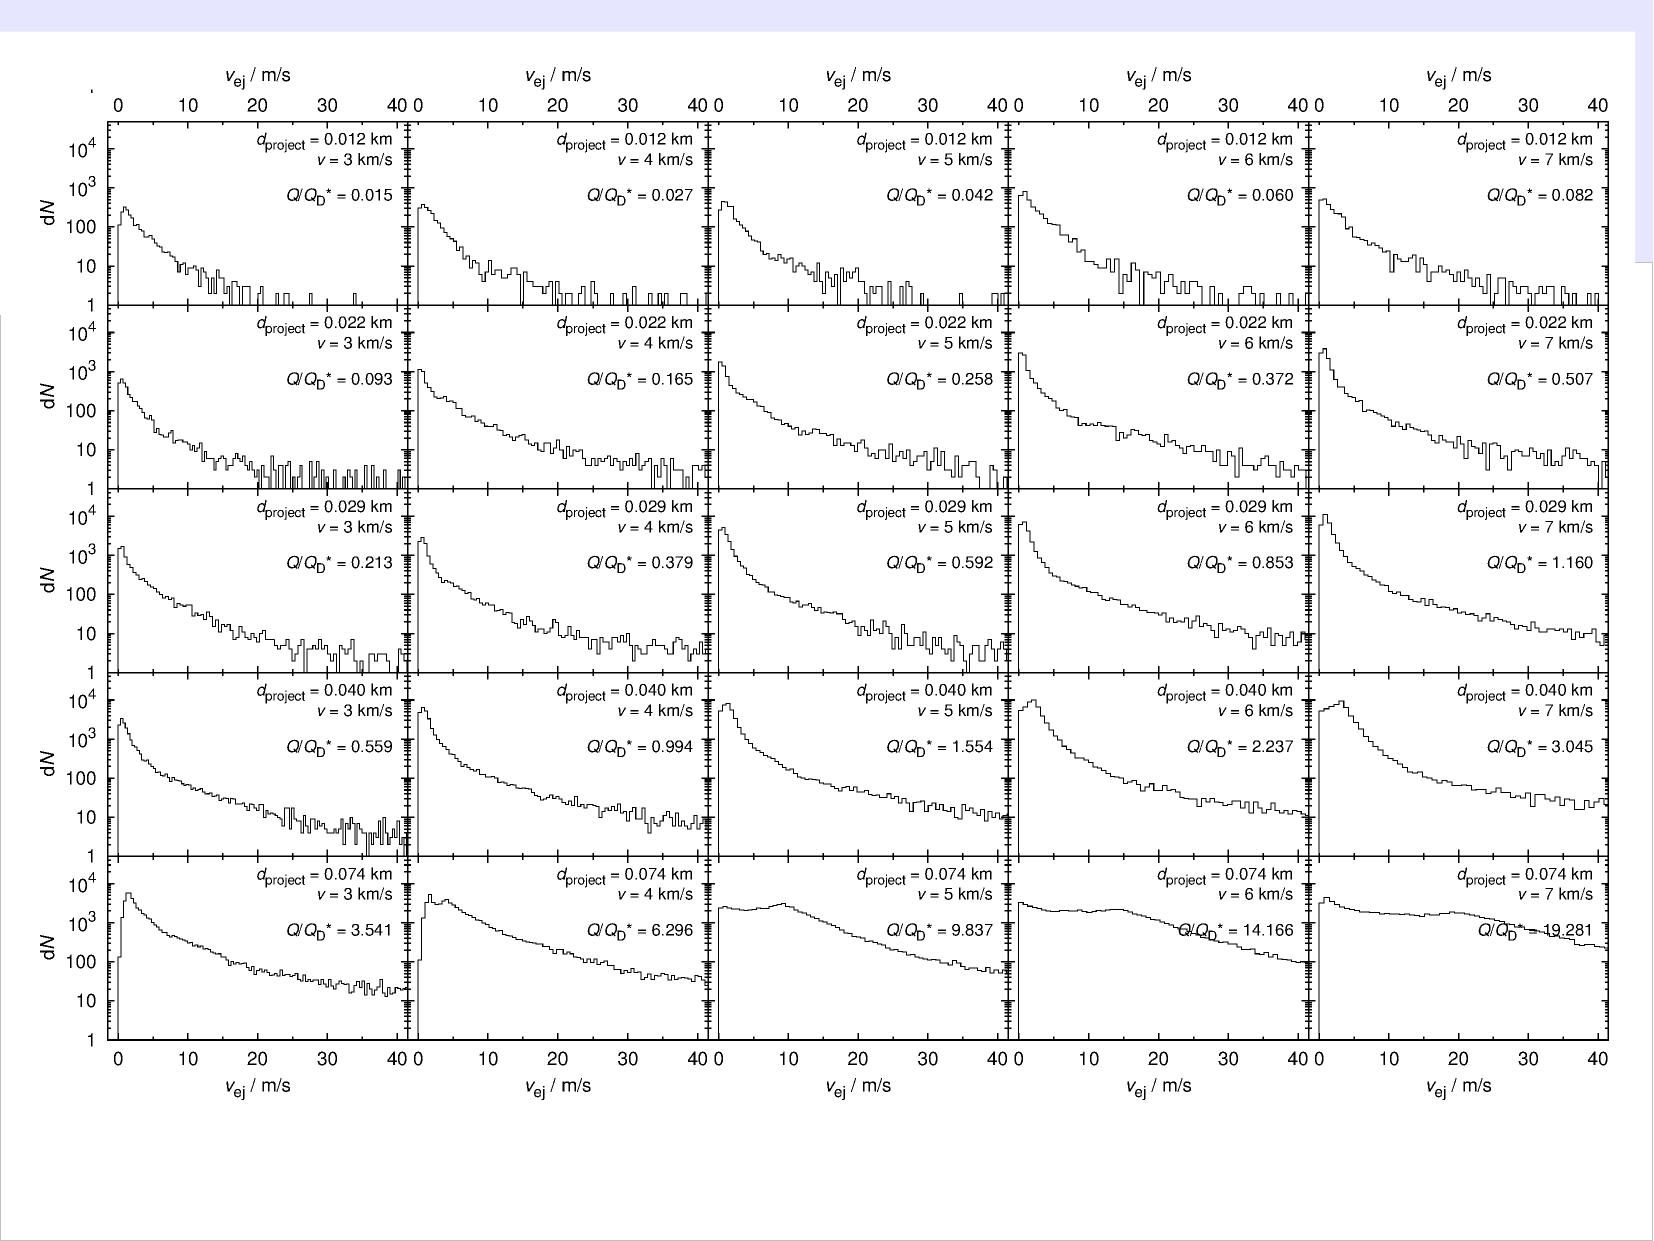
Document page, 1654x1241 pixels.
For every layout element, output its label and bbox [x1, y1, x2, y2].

picture [40, 67, 1609, 1100]
text_box [0, 31, 1636, 315]
